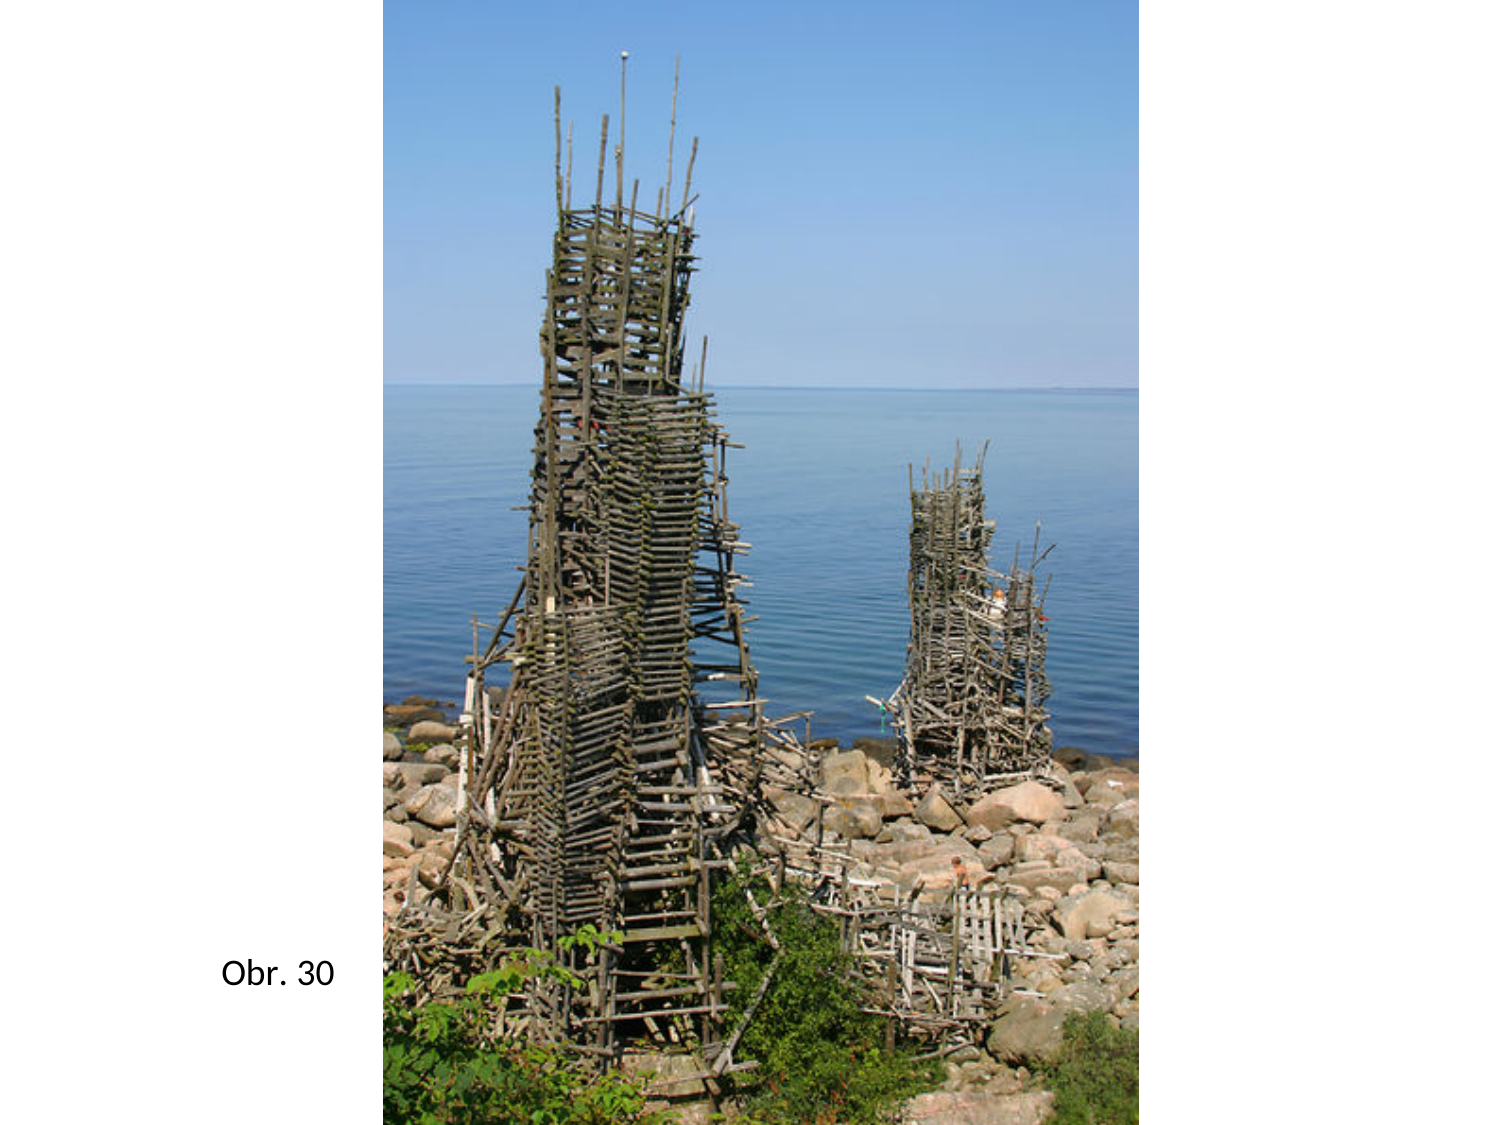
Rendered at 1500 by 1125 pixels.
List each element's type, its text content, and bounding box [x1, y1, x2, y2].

text_box [383, 0, 1139, 1125]
text_box Obr. 30 [206, 940, 360, 1001]
